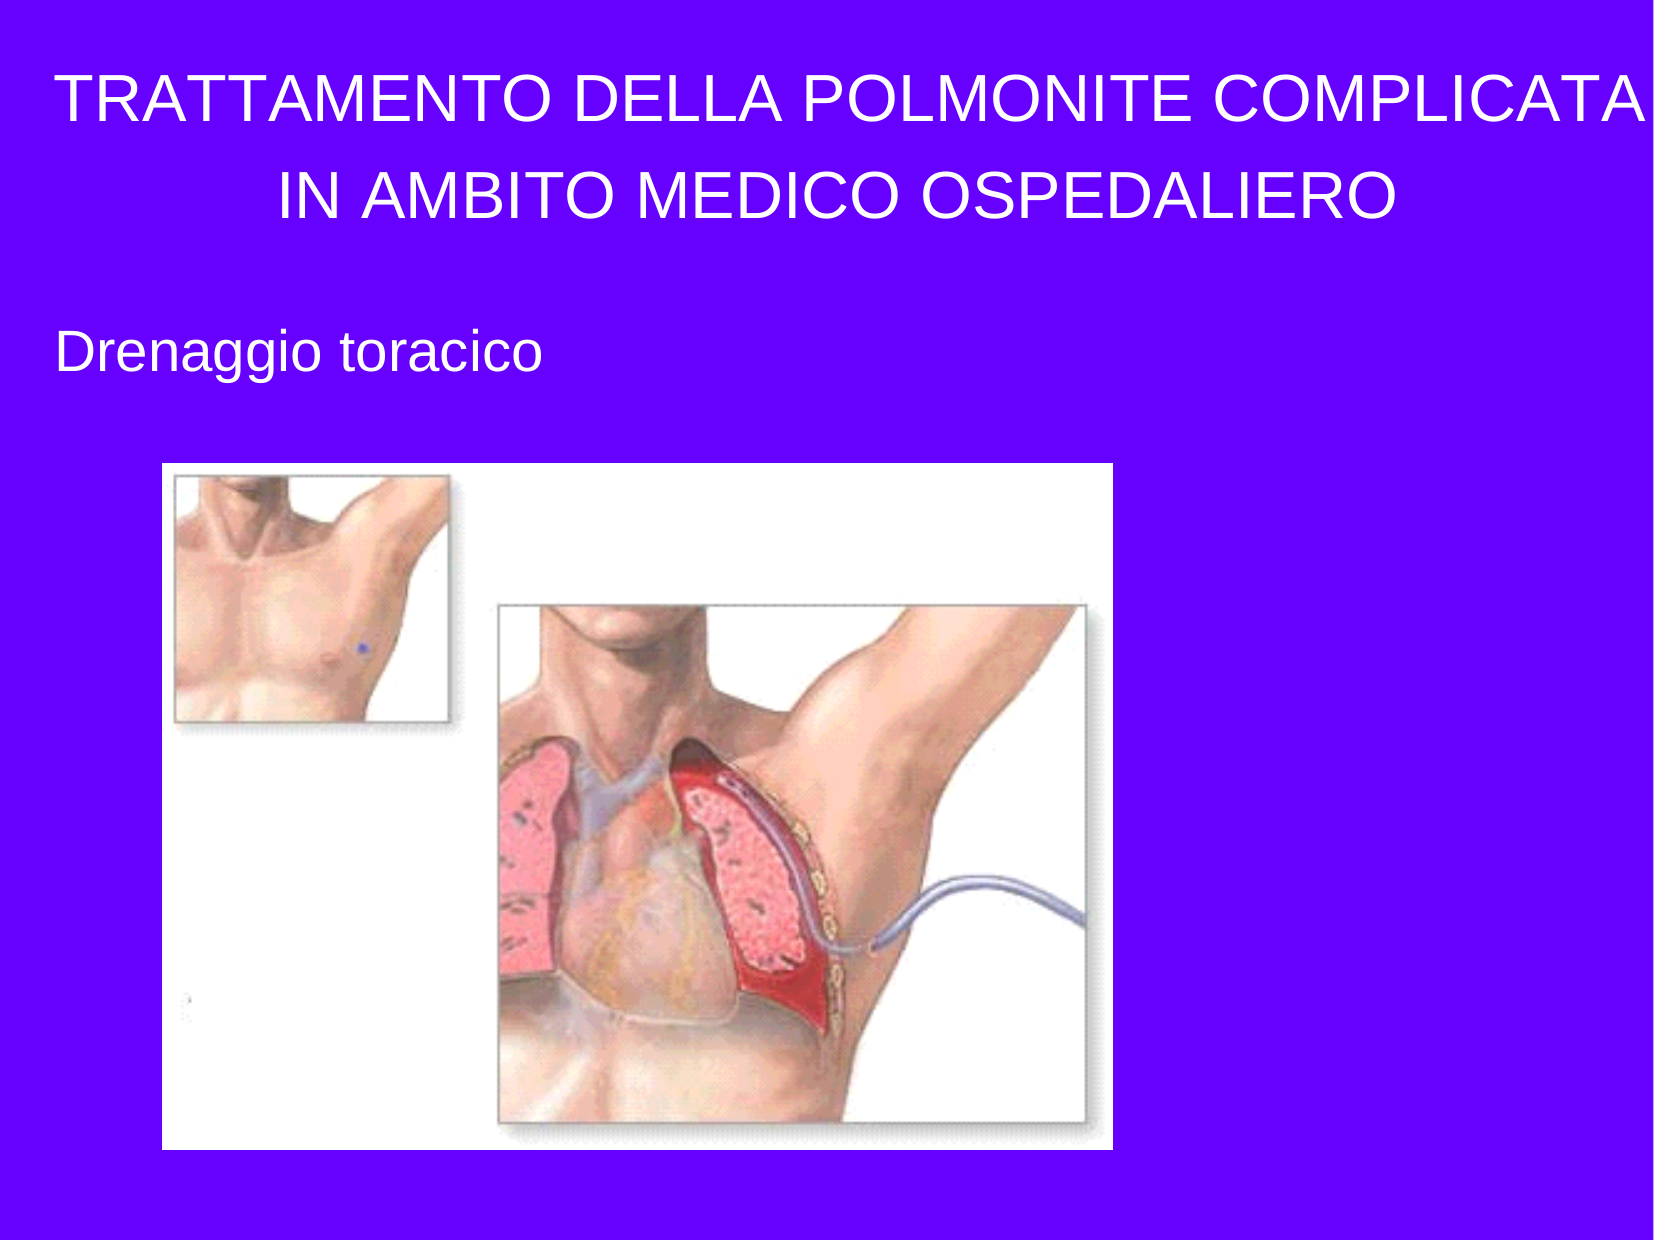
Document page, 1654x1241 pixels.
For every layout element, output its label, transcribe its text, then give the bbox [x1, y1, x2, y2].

title TRATTAMENTO DELLA POLMONITE COMPLICATA IN AMBITO MEDICO OSPEDALIERO [48, 55, 1653, 239]
chart [162, 463, 1113, 1150]
text_box Drenaggio toracico [50, 315, 568, 425]
